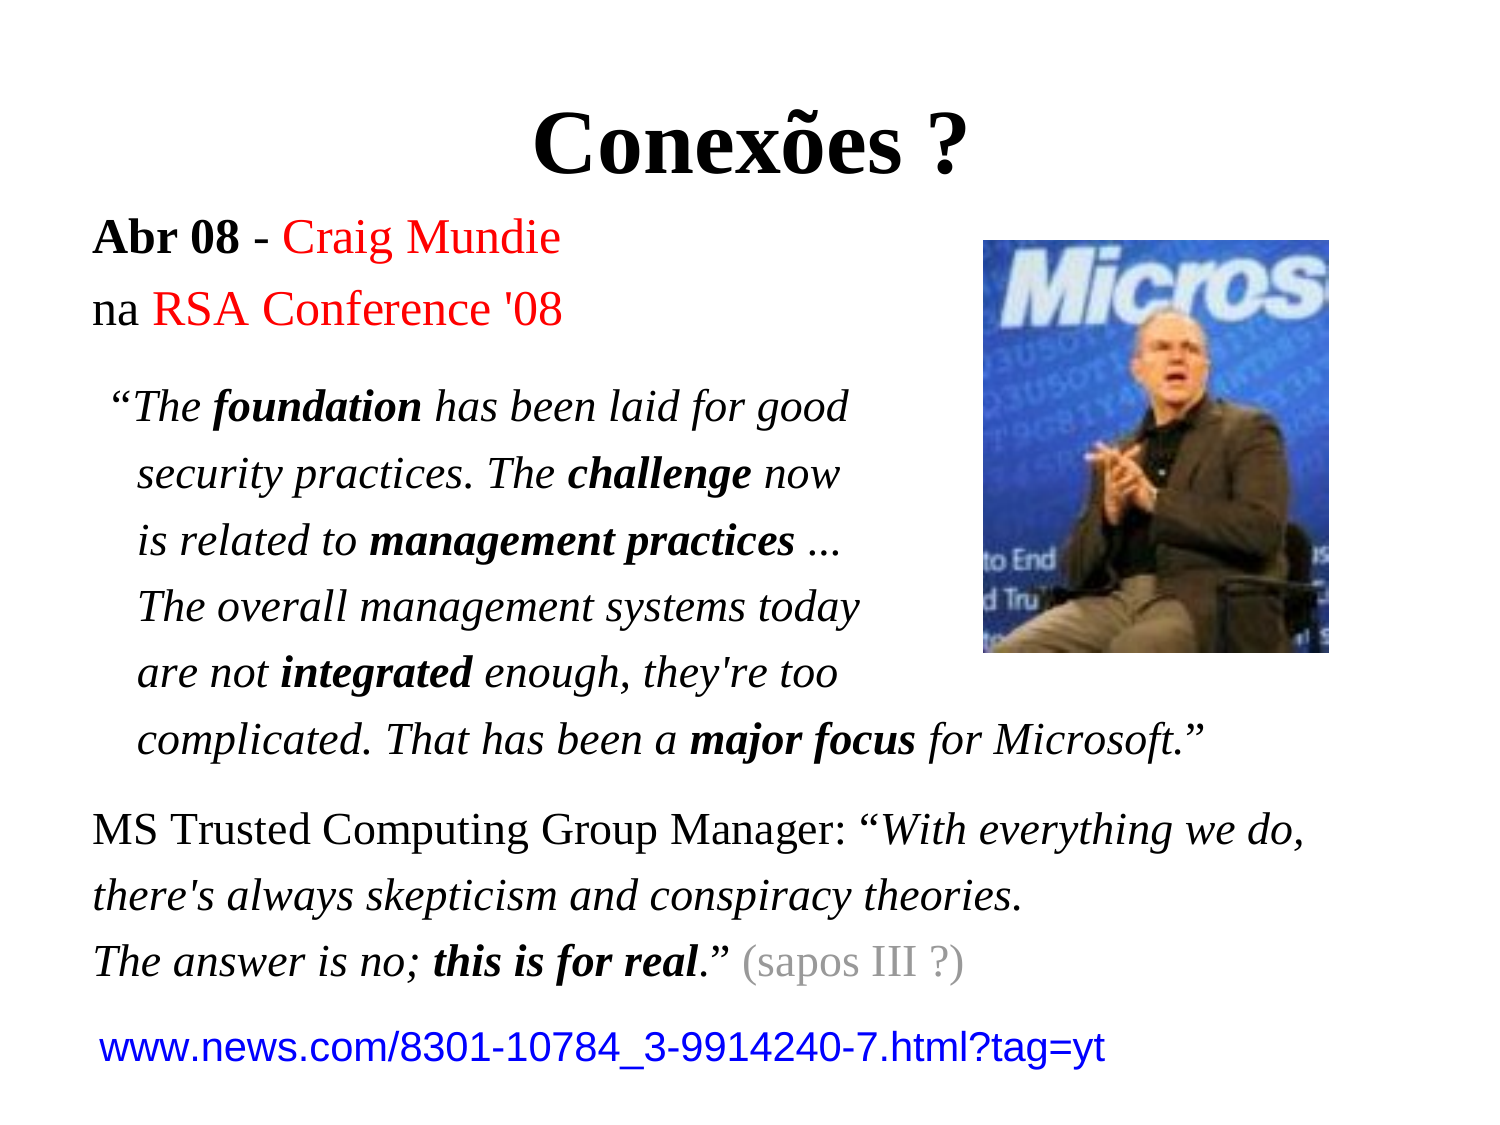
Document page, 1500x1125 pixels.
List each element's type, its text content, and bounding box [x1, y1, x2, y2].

text_box Abr 08 - Craig Mundie na RSA Conference '08 “The foundation has been laid for good security practices. The challenge now is related to management practices ... The overall management systems today are not integrated enough, they're too complicated. That has been a major focus for Microsoft.” MS Trusted Computing Group Manager: “With everything we do, there's always skepticism and conspiracy theories. The answer is no; this is for real.” (sapos III ?) www.news.com/8301-10784_3-9914240-7.html?tag=yt [77, 184, 1361, 1079]
title Conexões ? [87, 62, 1416, 223]
picture [983, 240, 1329, 653]
